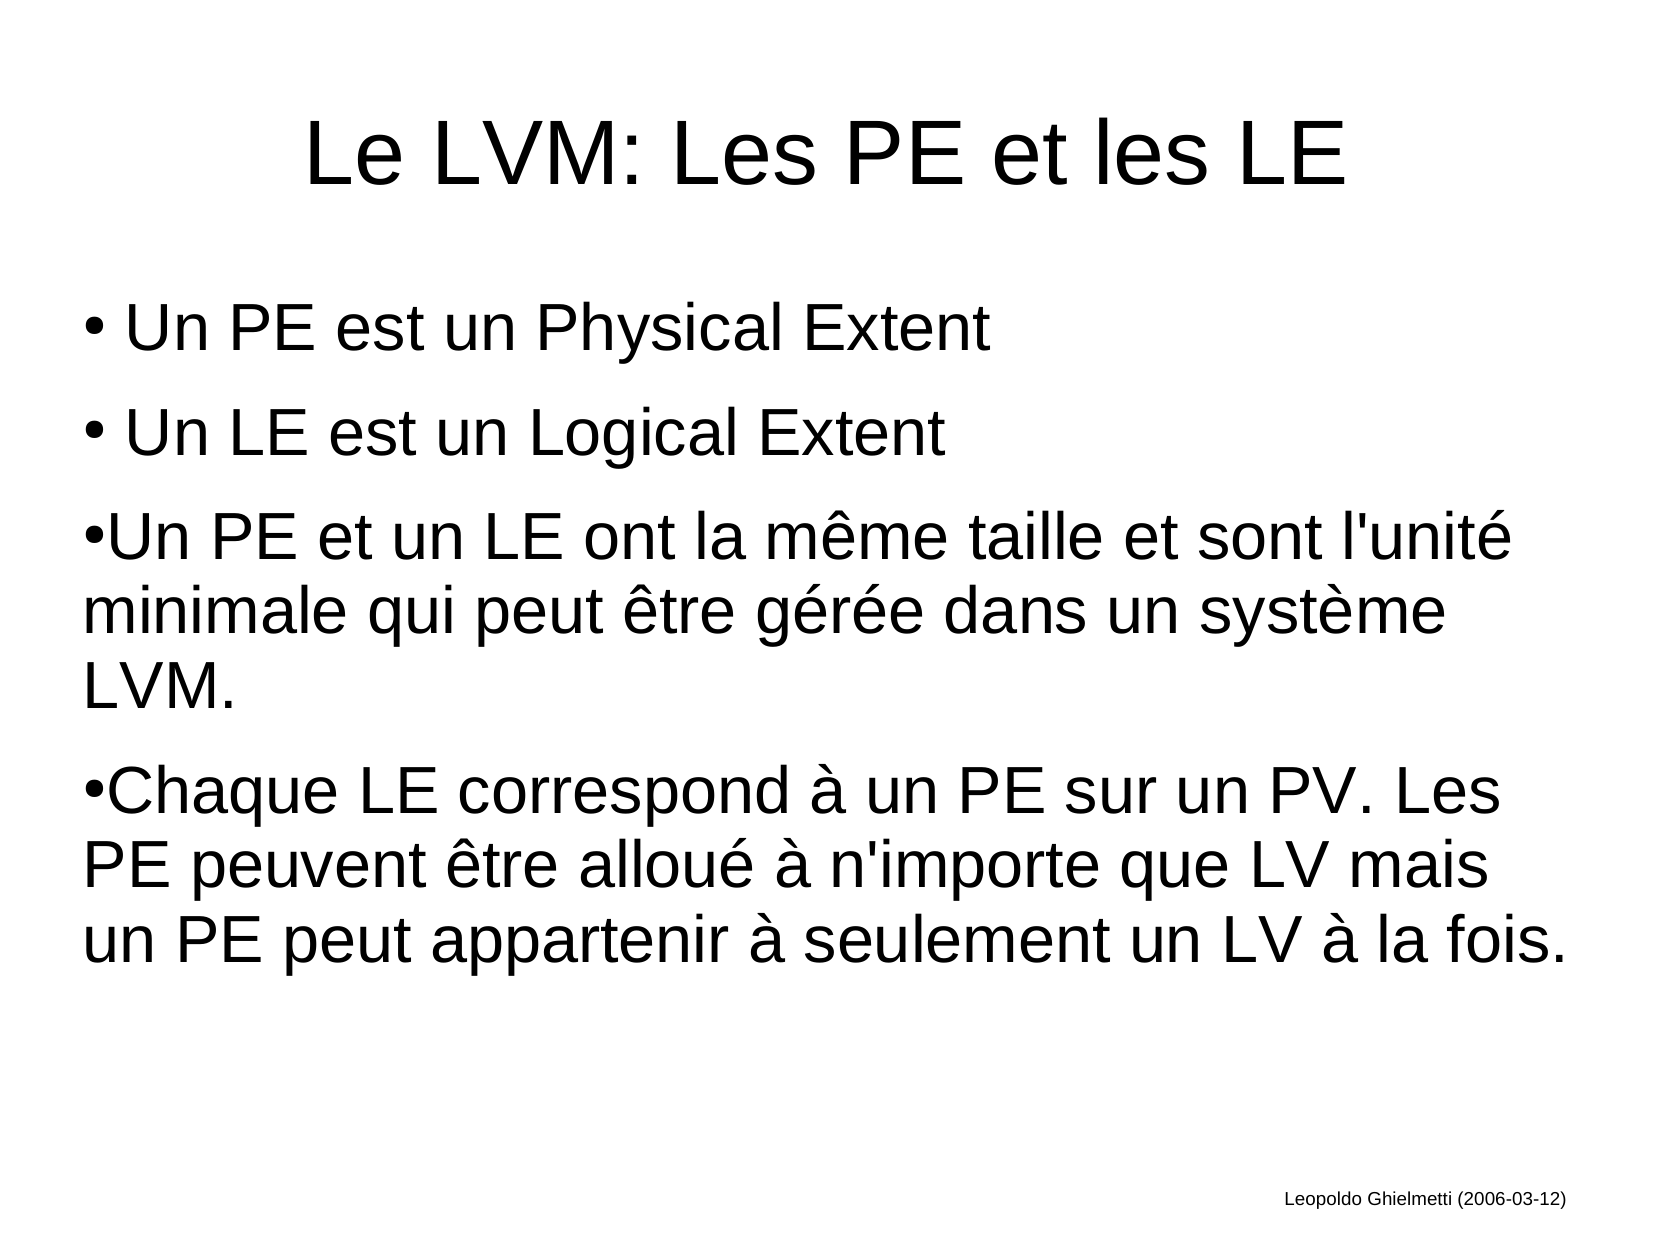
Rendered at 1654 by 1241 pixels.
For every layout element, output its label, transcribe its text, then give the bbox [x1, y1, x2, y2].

list Un PE est un Physical Extent Un LE est un Logical Extent Un PE et un LE ont la même taille et sont l'unité minimale qui peut être gérée dans un système LVM. Chaque LE correspond à un PE sur un PV. Les PE peuvent être alloué à n'importe que LV mais un PE peut appartenir à seulement un LV à la fois. [82, 290, 1571, 1109]
text_box Leopoldo Ghielmetti (2006-03-12) [1269, 1181, 1595, 1217]
title Le LVM: Les PE et les LE [82, 49, 1571, 257]
